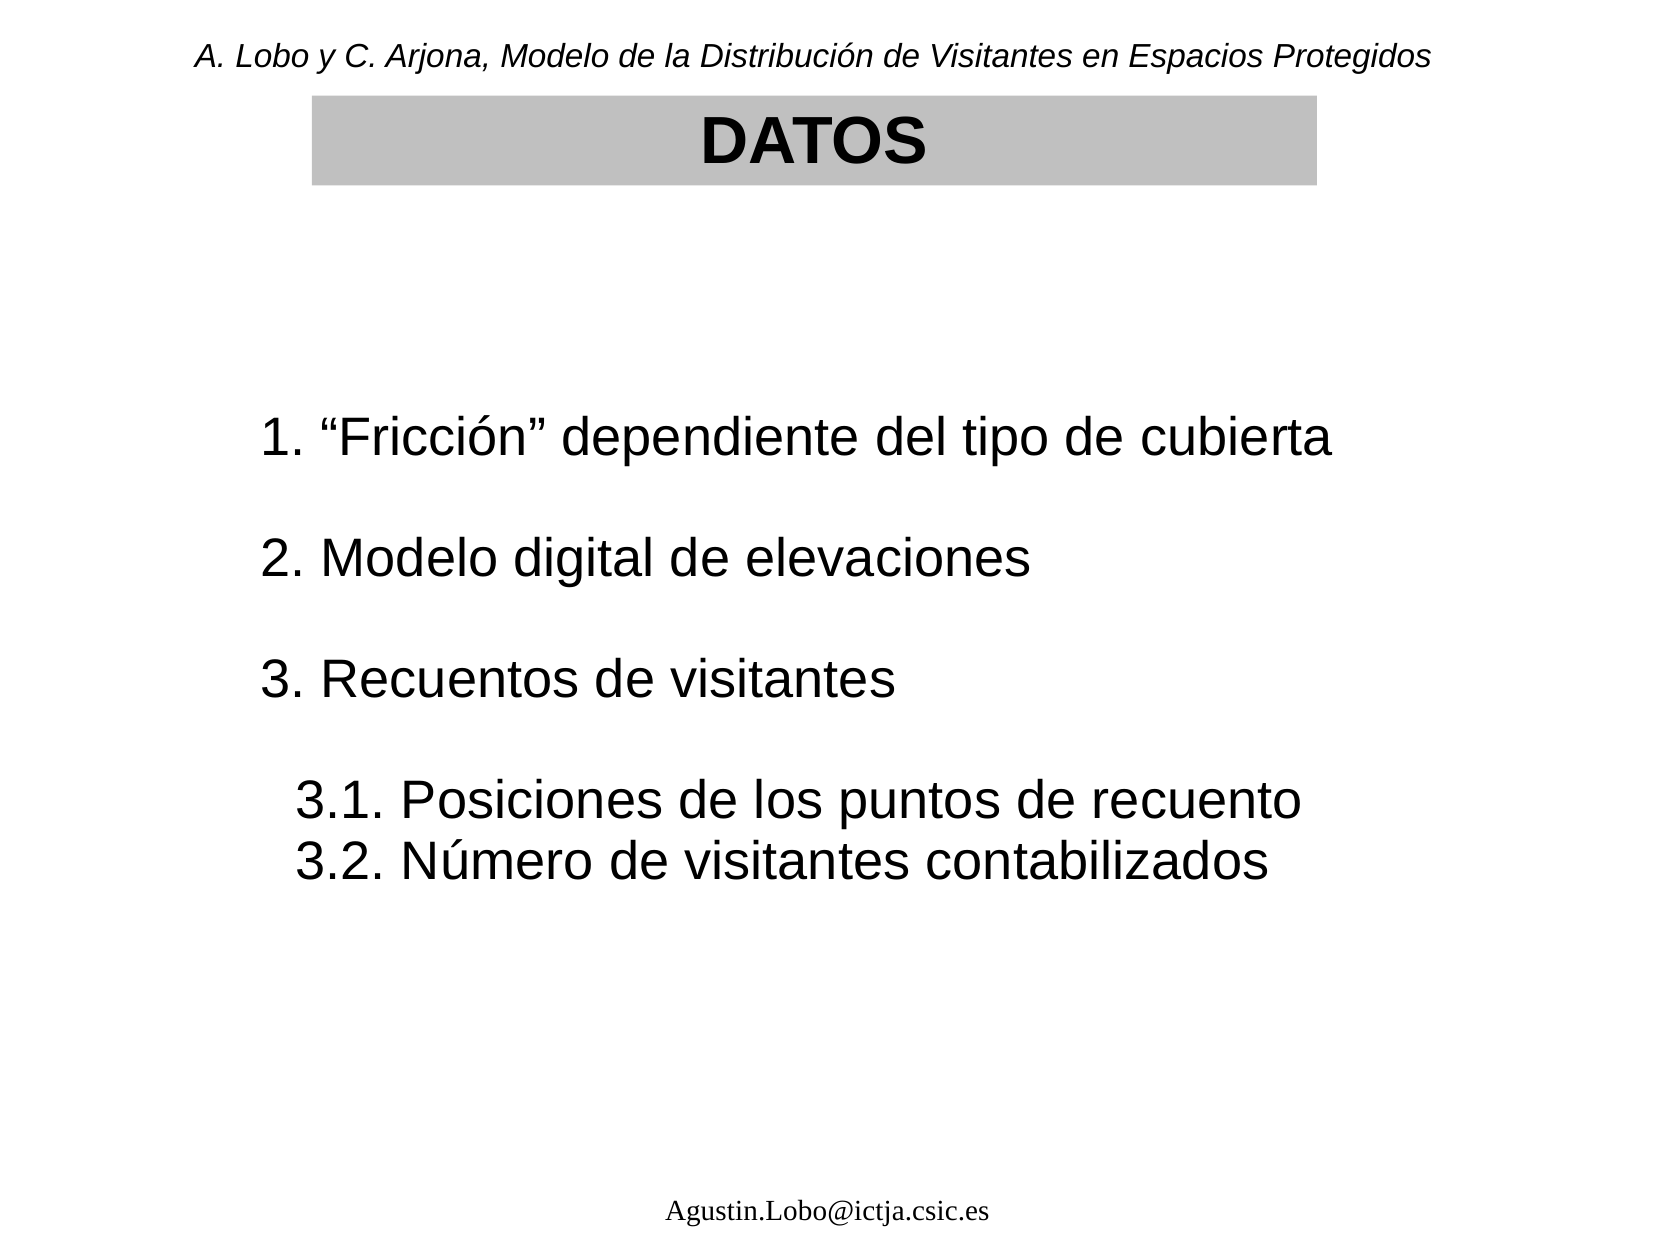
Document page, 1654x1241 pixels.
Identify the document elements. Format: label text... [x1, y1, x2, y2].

text_box DATOS [311, 95, 1317, 186]
text_box 1. “Fricción” dependiente del tipo de cubierta 2. Modelo digital de elevaciones 3. Recuentos de visitantes 3.1. Posiciones de los puntos de recuento 3.2. Número de visitantes contabilizados [210, 338, 1471, 950]
